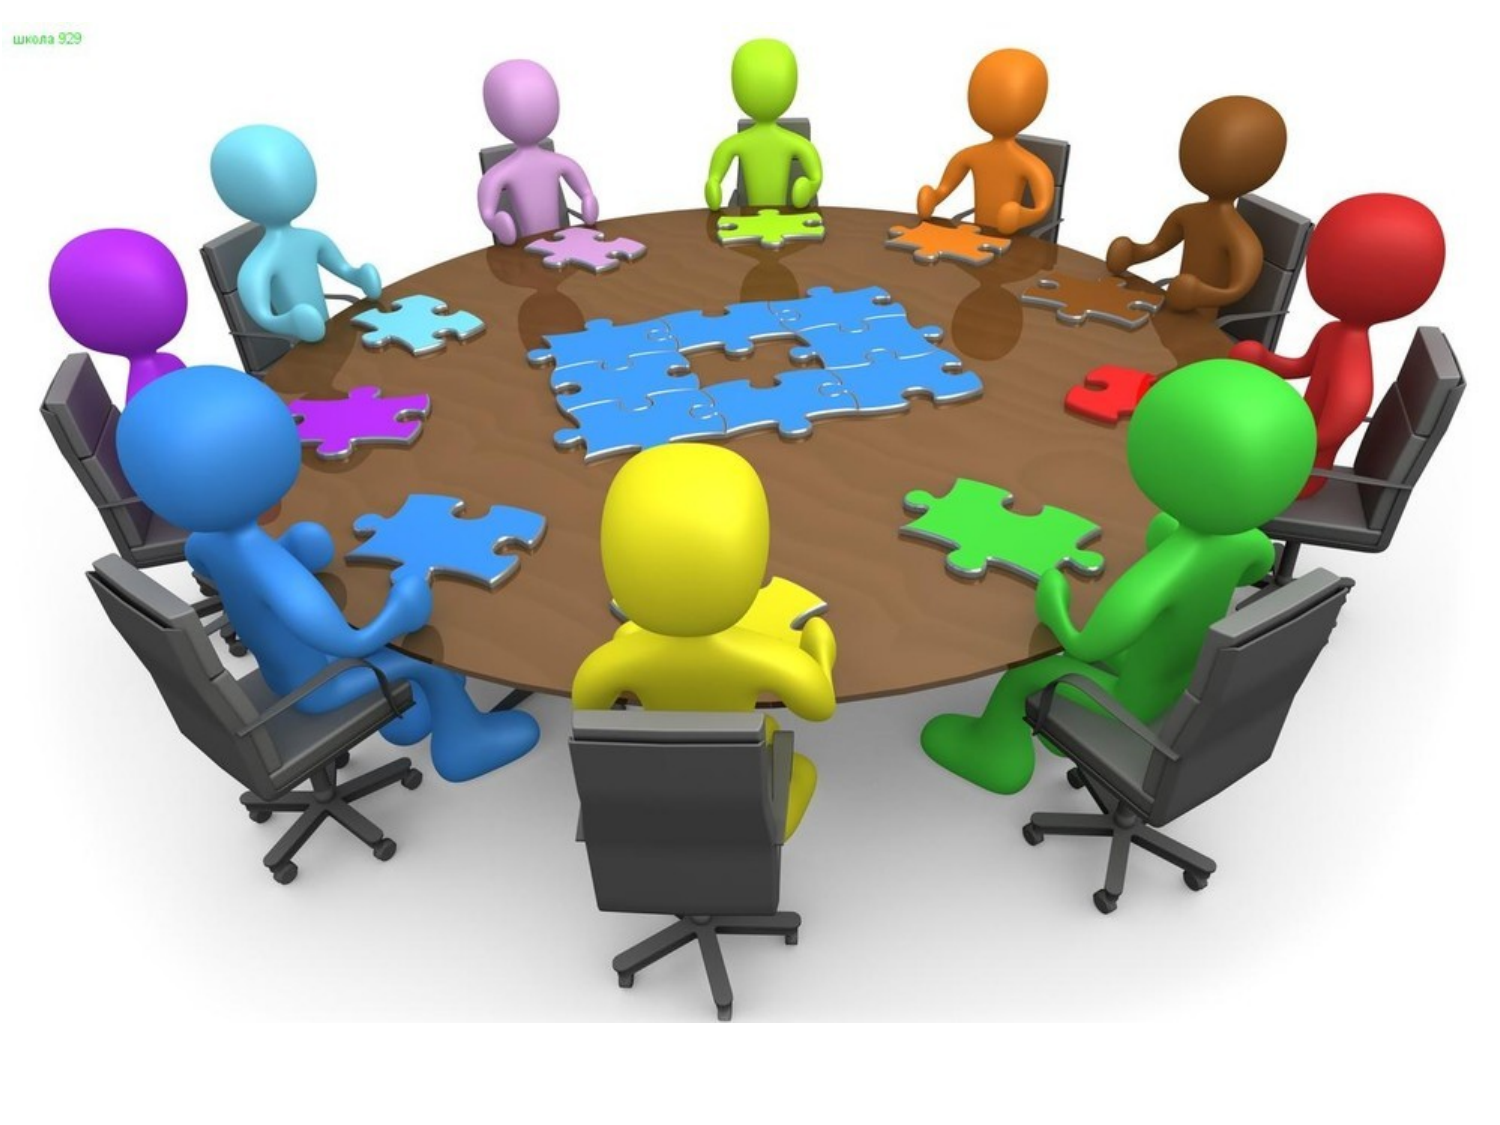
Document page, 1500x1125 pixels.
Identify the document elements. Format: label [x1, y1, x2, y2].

picture [2, 22, 1500, 1023]
